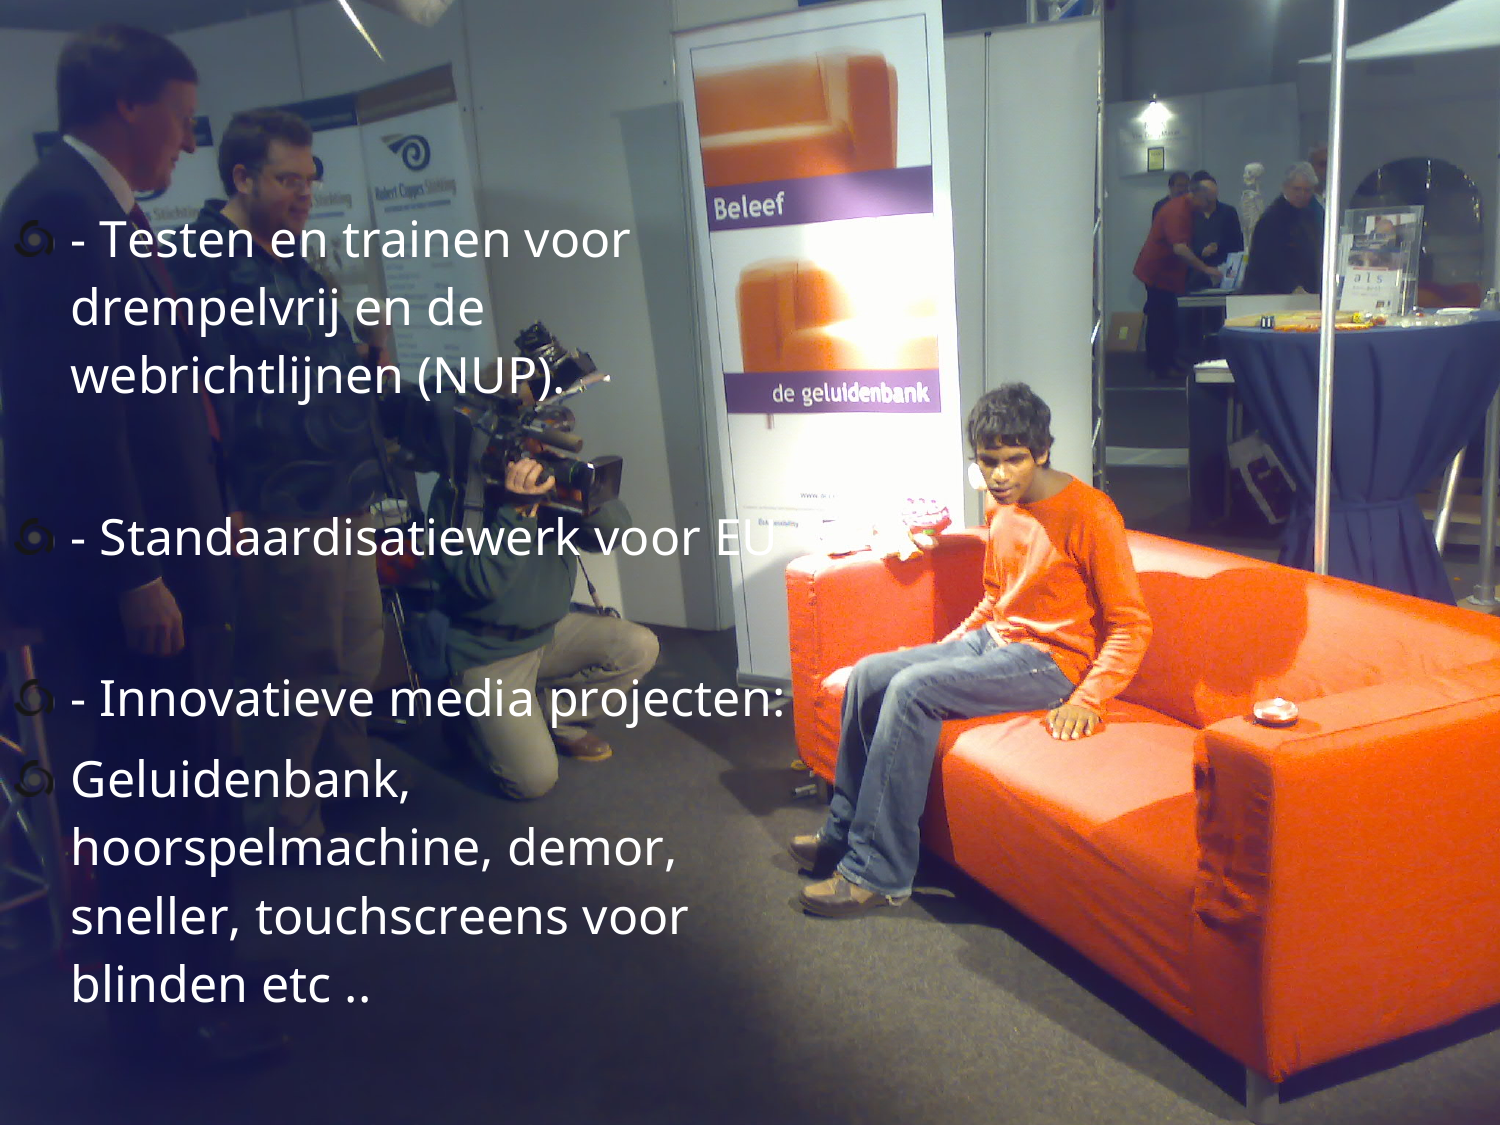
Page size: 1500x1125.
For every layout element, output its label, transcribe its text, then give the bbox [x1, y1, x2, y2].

list - Testen en trainen voor drempelvrij en de webrichtlijnen (NUP). - Standaardisatiewerk voor EU - Innovatieve media projecten: Geluidenbank, hoorspelmachine, demor, sneller, touchscreens voor blinden etc .. www.accessibility.nl [0, 196, 810, 1125]
picture [0, 0, 1500, 1125]
